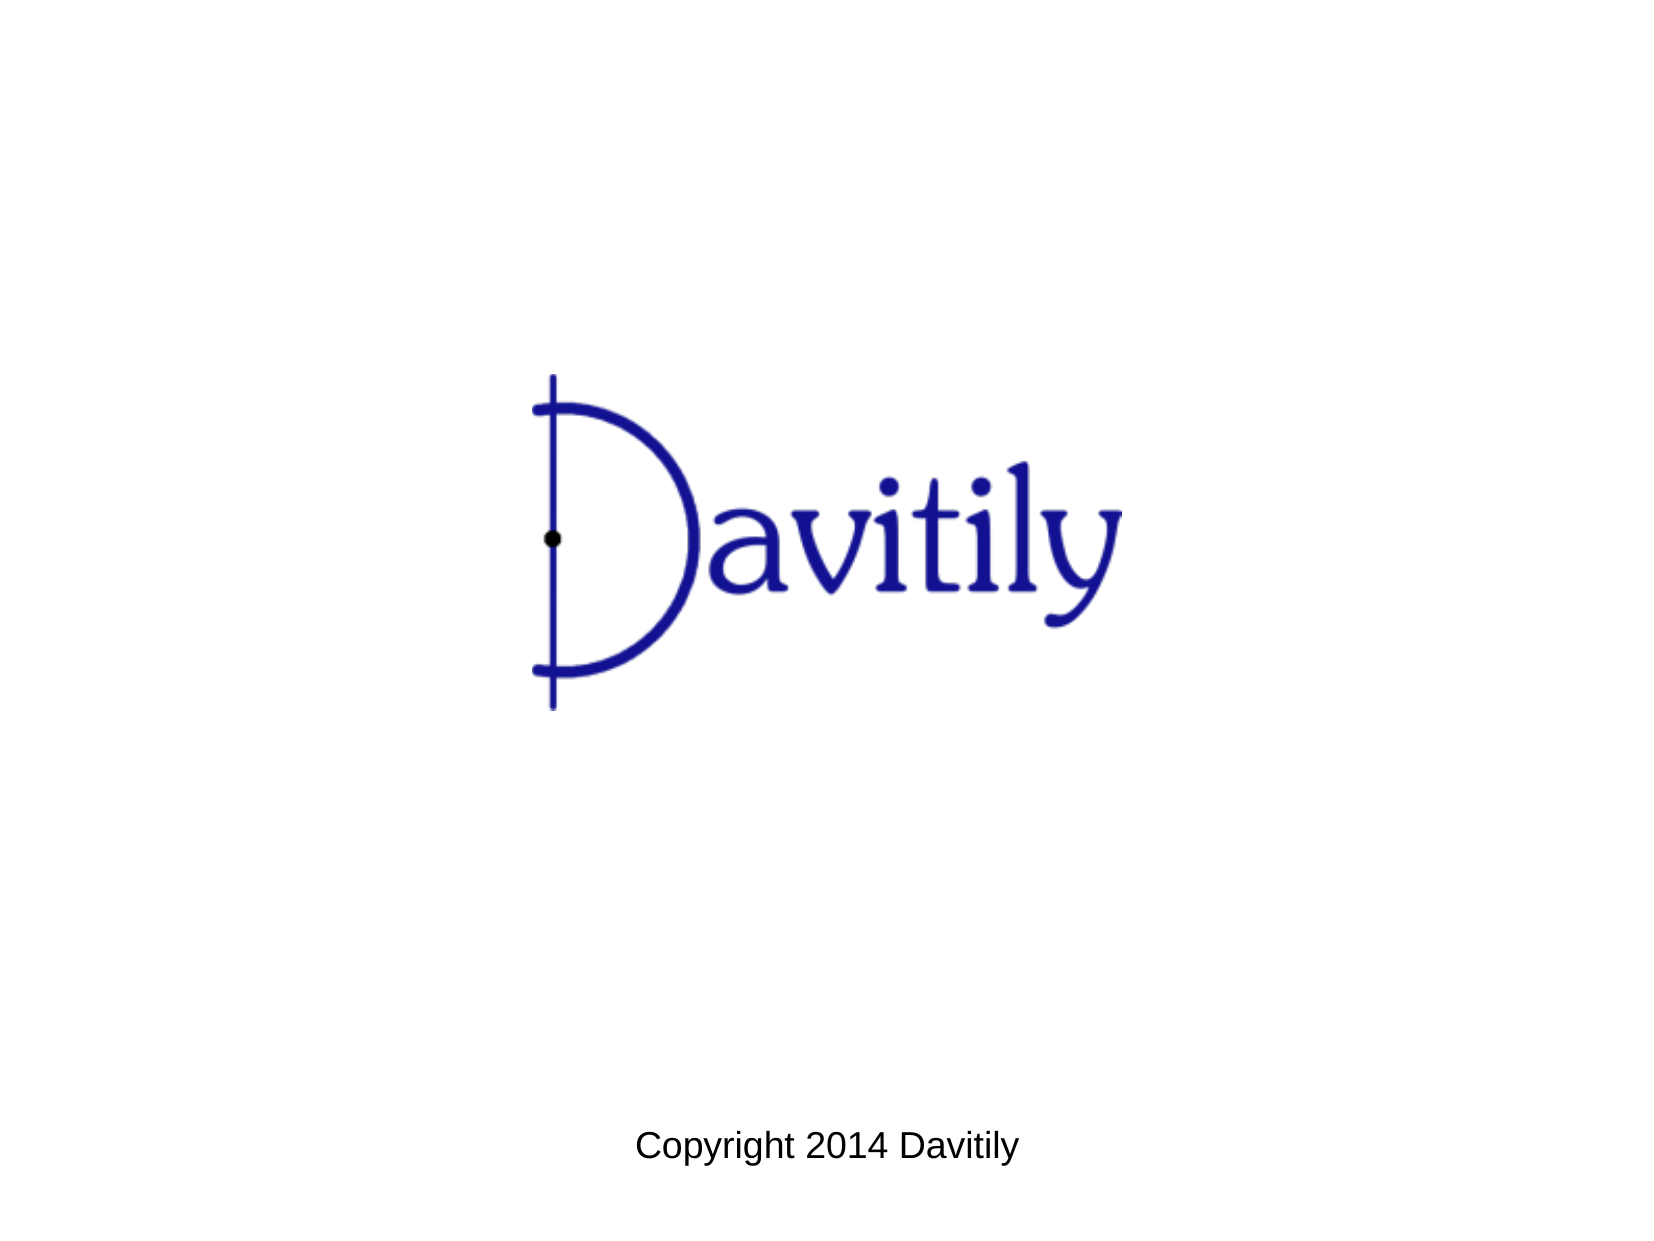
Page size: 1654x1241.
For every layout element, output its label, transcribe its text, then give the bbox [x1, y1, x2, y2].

picture [532, 374, 1122, 711]
text_box Copyright 2014 Davitily [620, 1117, 1034, 1175]
